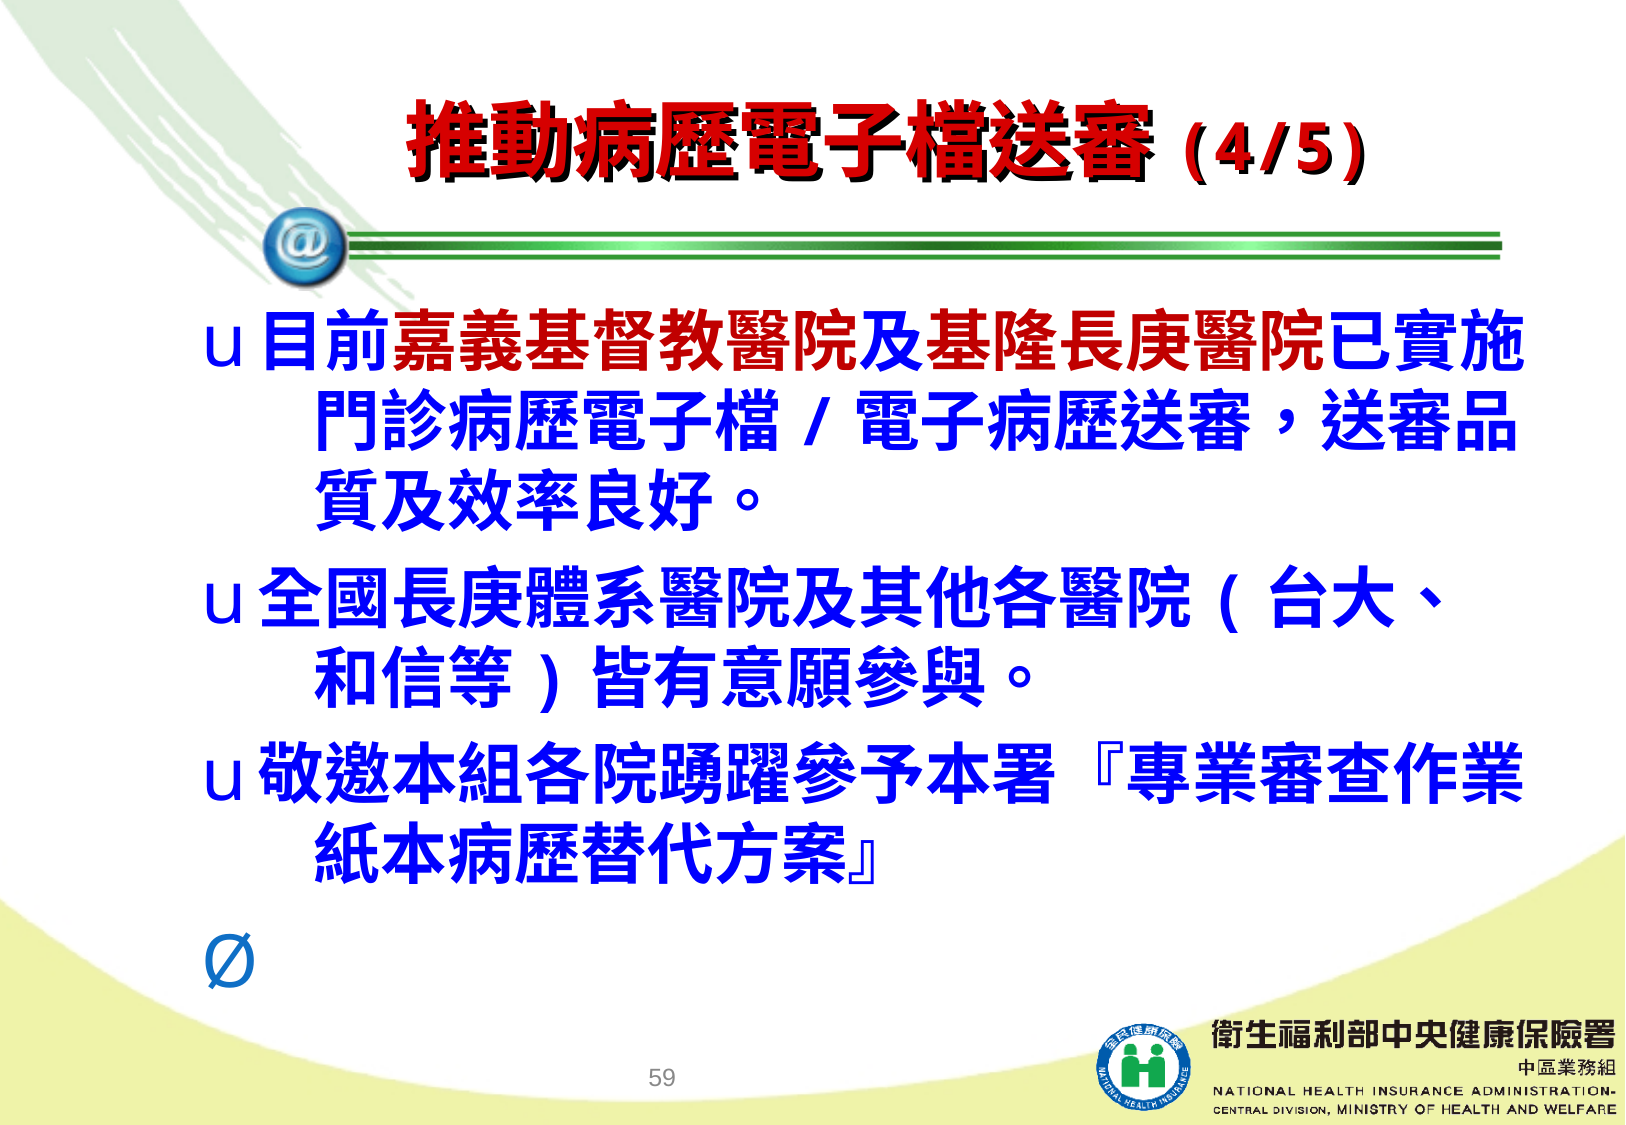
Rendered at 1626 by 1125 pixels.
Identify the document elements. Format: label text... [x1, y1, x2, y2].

list 目前嘉義基督教醫院及基隆長庚醫院已實施門診病歷電子檔/電子病歷送審，送審品質及效率良好。 全國長庚體系醫院及其他各醫院(台大、和信等)皆有意願參與。 敬邀本組各院踴躍參予本署『專業審查作業紙本病歷替代方案』 [186, 290, 1544, 1005]
text_box 推動病歷電子檔送審(4/5) [304, 66, 1474, 209]
text_box [633, 1046, 1013, 1107]
